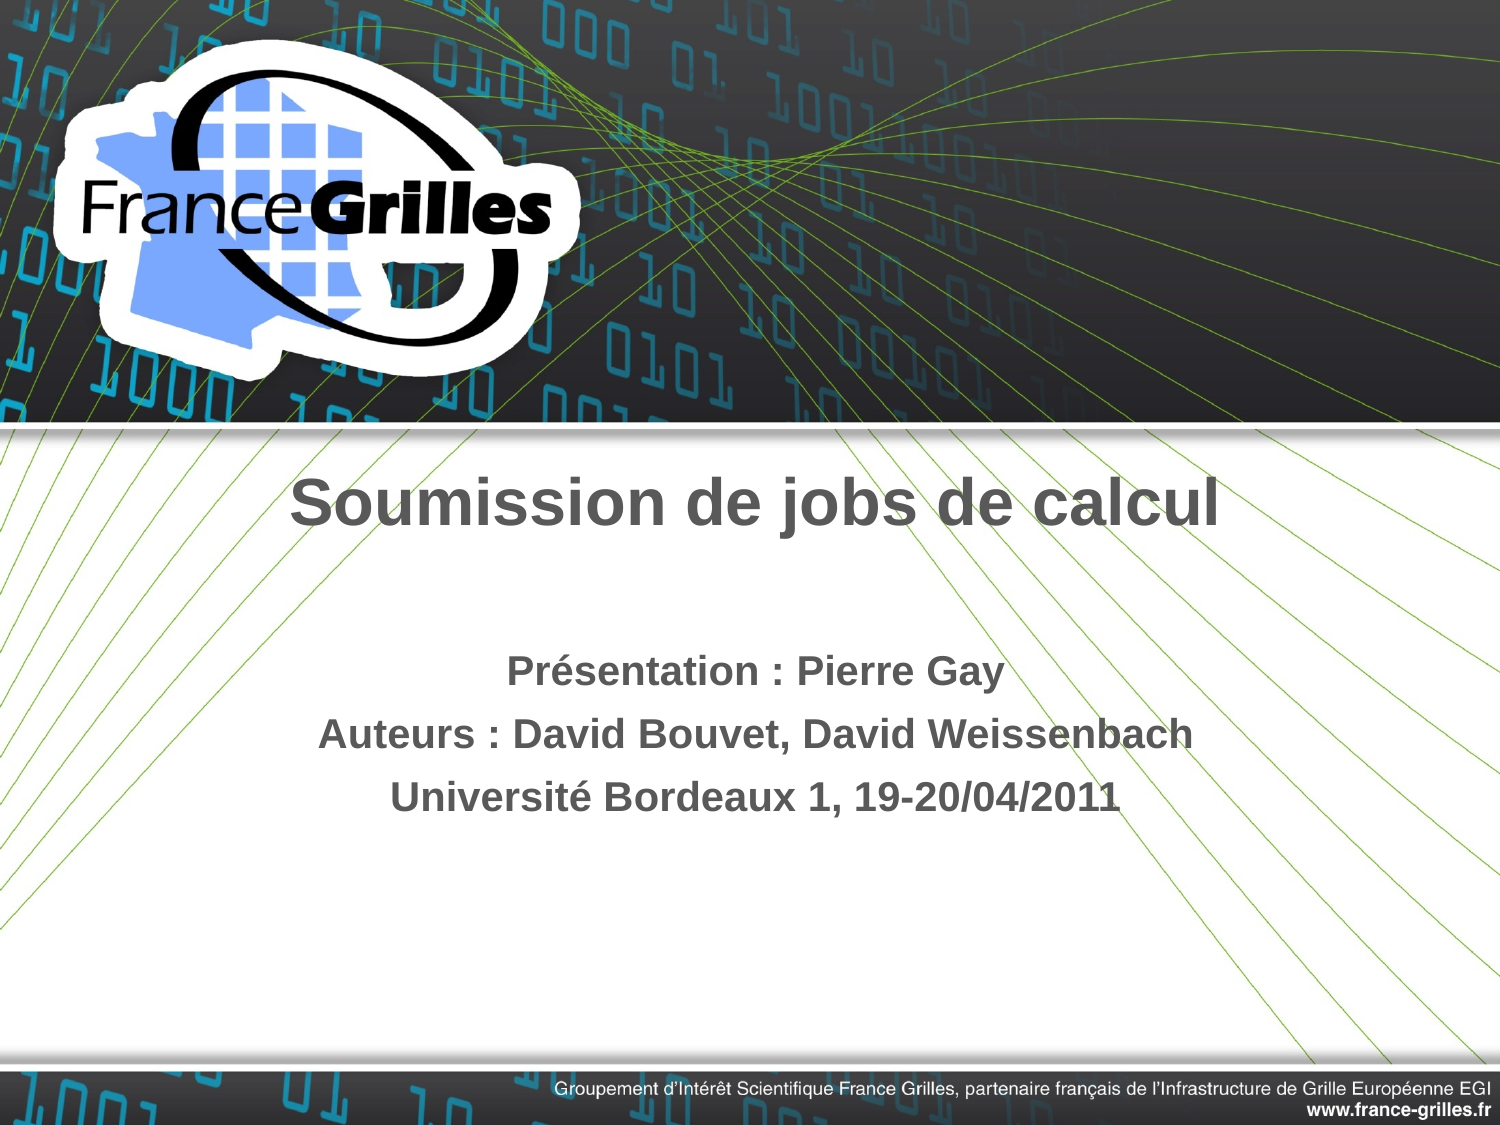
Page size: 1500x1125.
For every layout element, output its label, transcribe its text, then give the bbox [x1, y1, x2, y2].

picture [0, 0, 1500, 1125]
subtitle Soumission de jobs de calcul Présentation : Pierre Gay Auteurs : David Bouvet, David Weissenbach Université Bordeaux 1, 19-20/04/2011 [53, 269, 1459, 1016]
